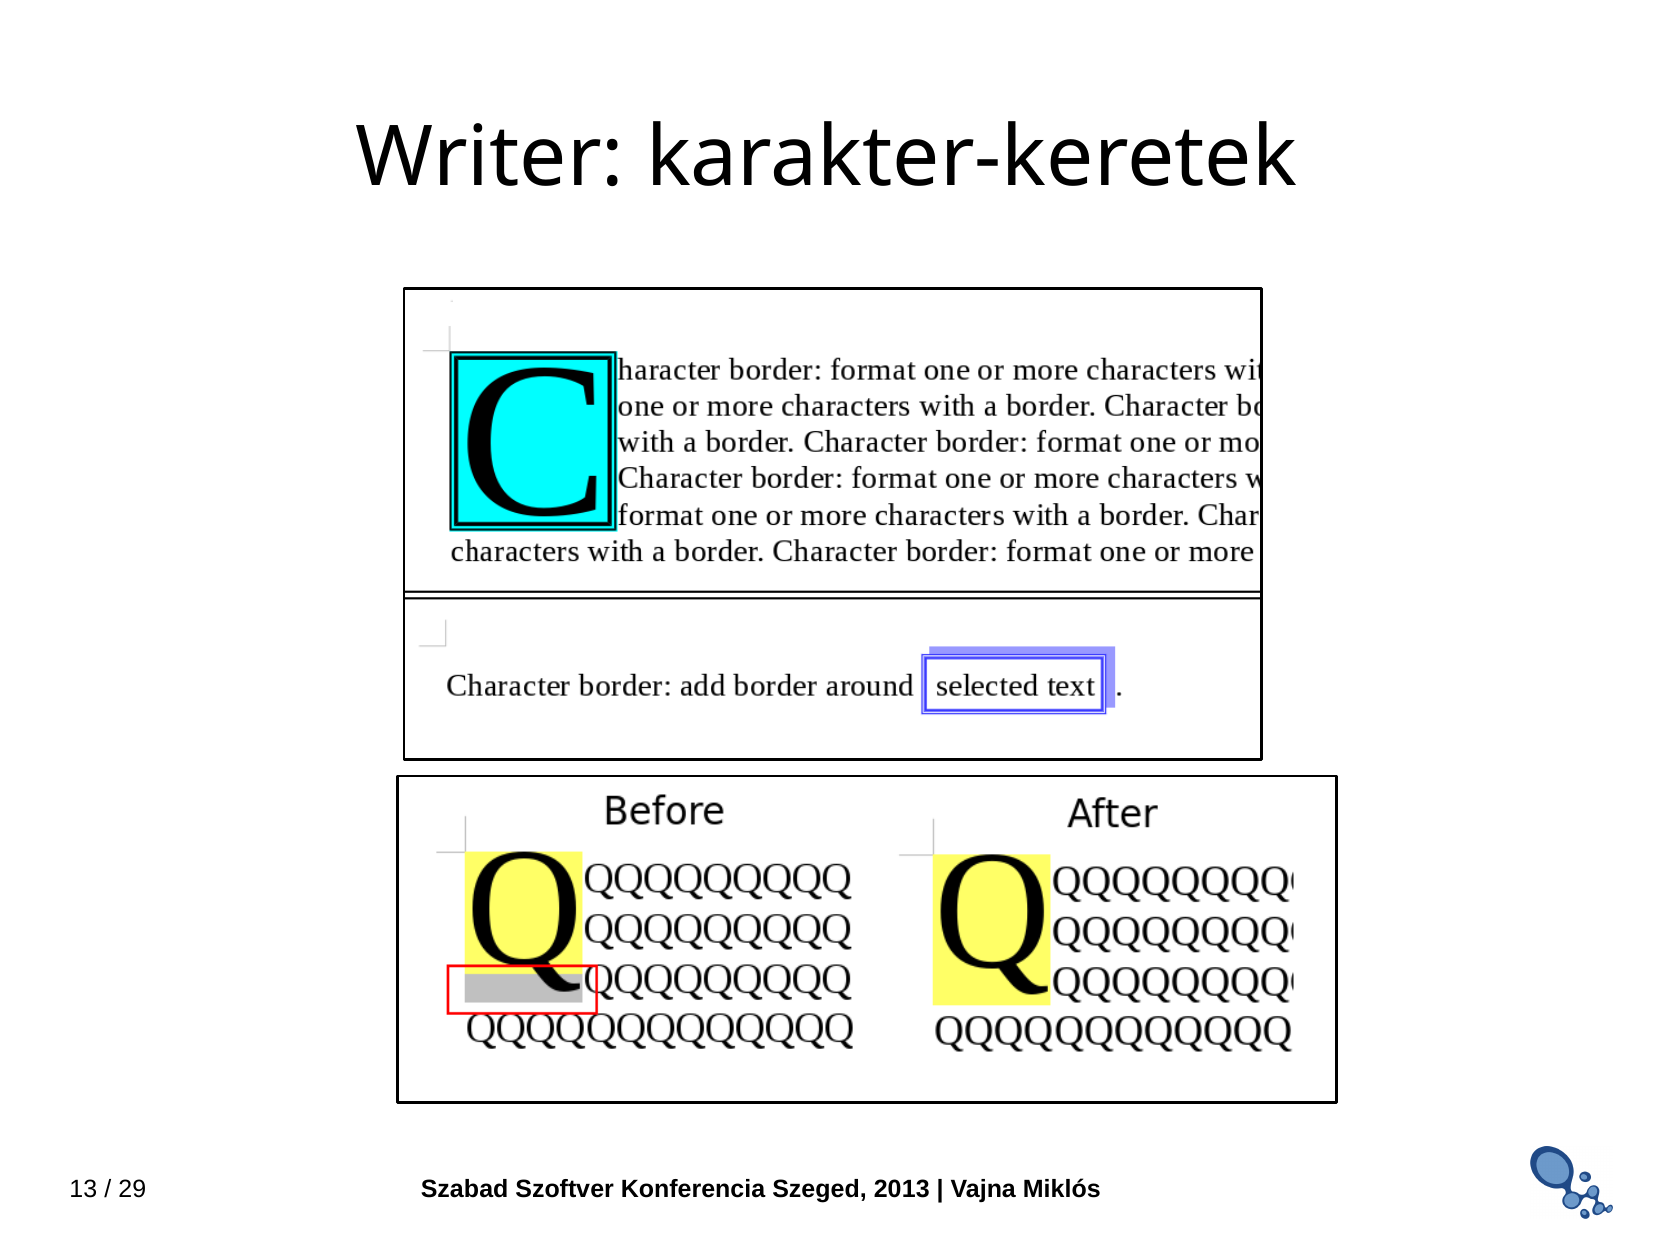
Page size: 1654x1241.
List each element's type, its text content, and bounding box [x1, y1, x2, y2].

picture [405, 290, 1261, 758]
picture [1530, 1146, 1613, 1219]
title Writer: karakter-keretek [82, 49, 1571, 257]
picture [399, 777, 1335, 1102]
